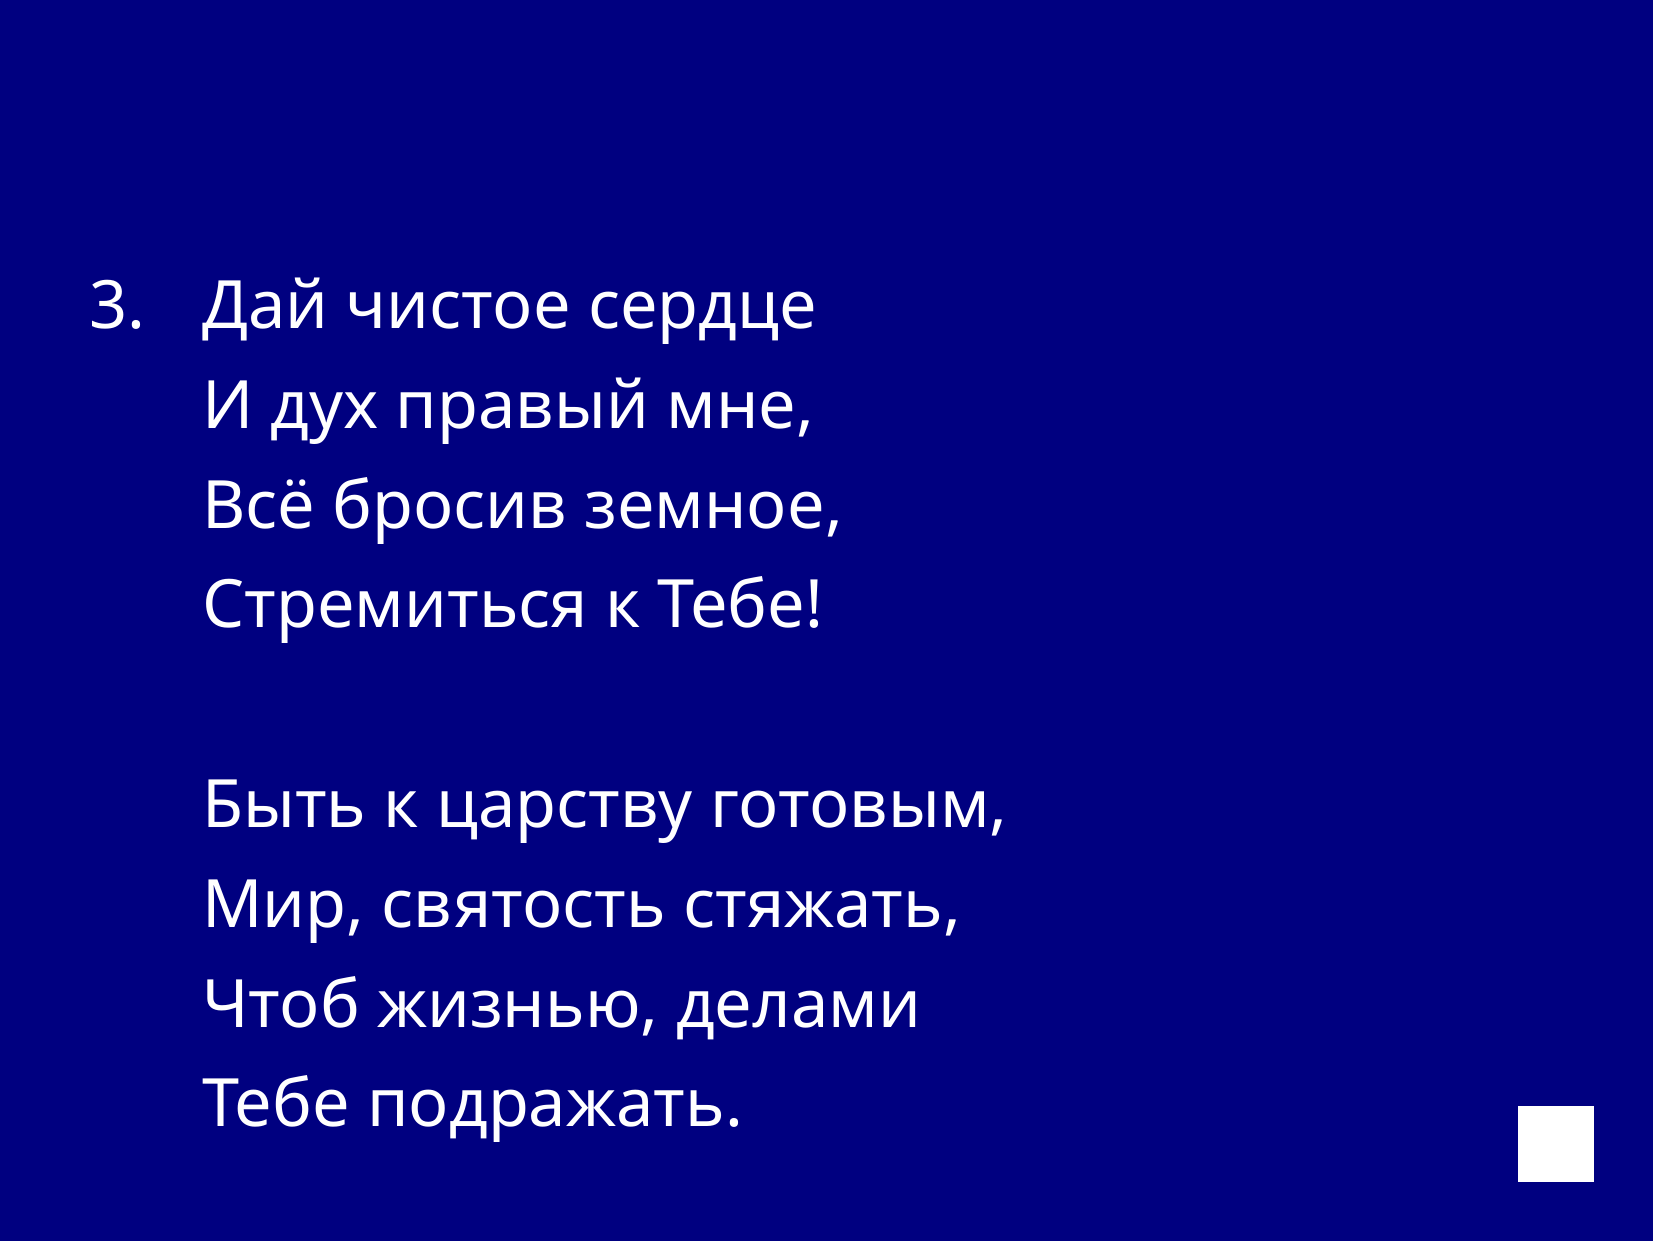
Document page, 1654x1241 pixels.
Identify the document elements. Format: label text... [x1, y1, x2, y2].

text_box 3. Дай чистое сердце И дух правый мне, Всё бросив земное, Стремиться к Тебе! Быть к царству готовым, Мир, святость стяжать, Чтоб жизнью, делами Тебе подражать. [75, 150, 1576, 1163]
text_box [1518, 1106, 1594, 1182]
